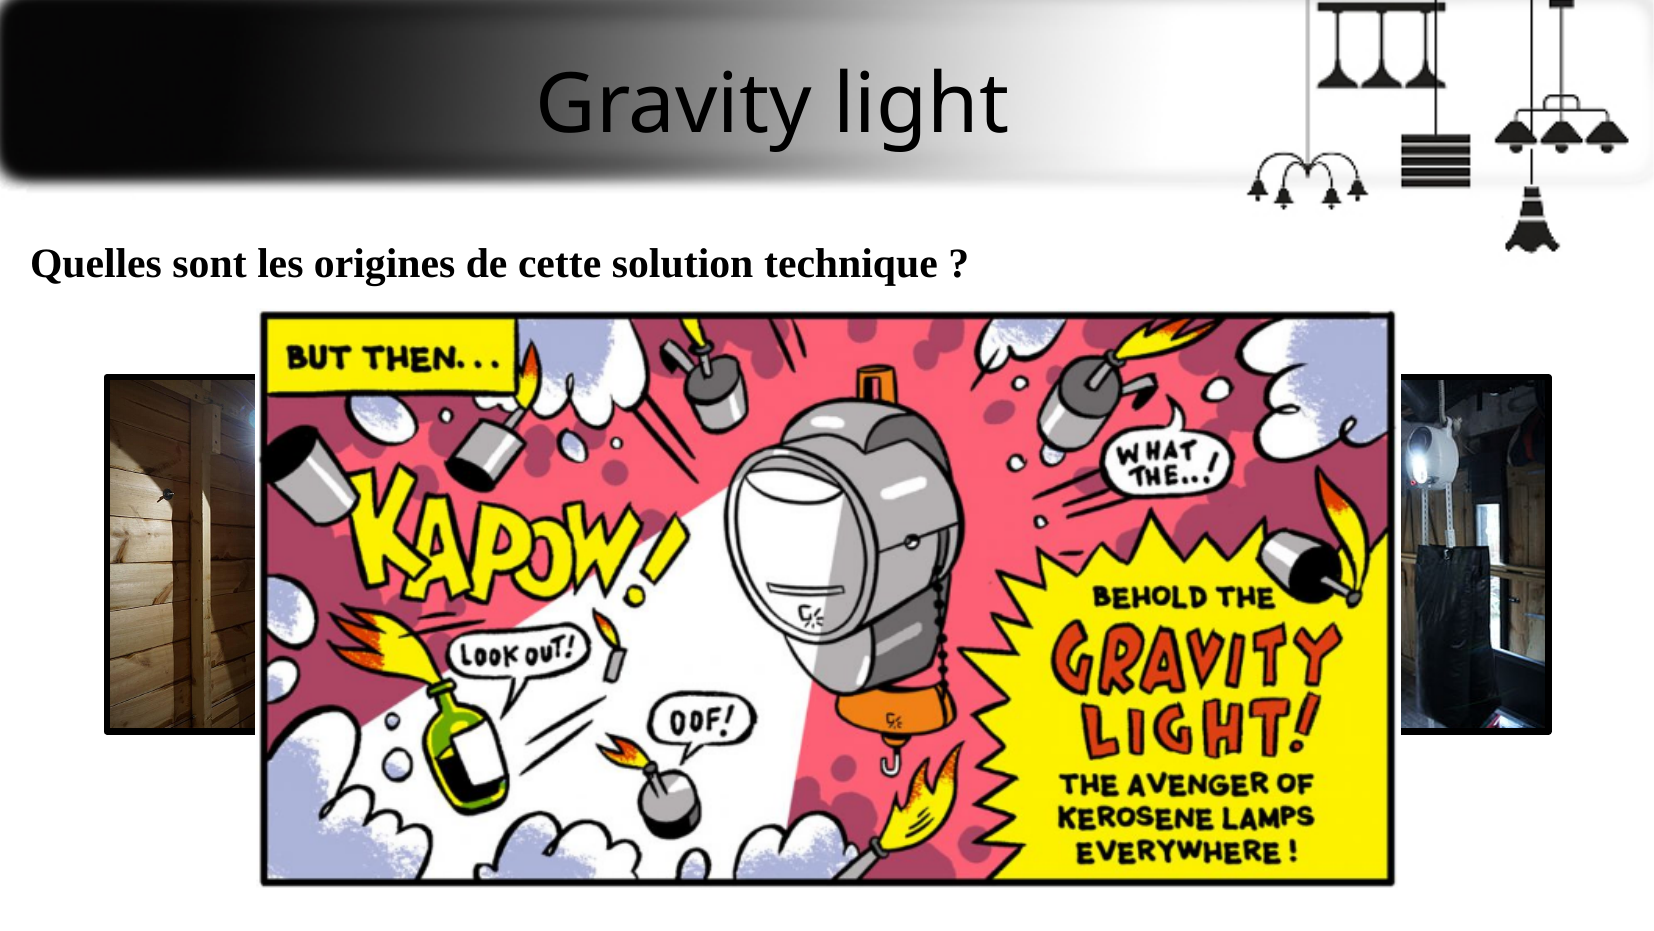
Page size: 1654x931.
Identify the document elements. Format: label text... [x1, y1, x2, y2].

text_box Gravity light [195, 35, 1351, 166]
title Quelles sont les origines de cette solution technique ? [30, 212, 1126, 314]
picture [0, 0, 1654, 931]
